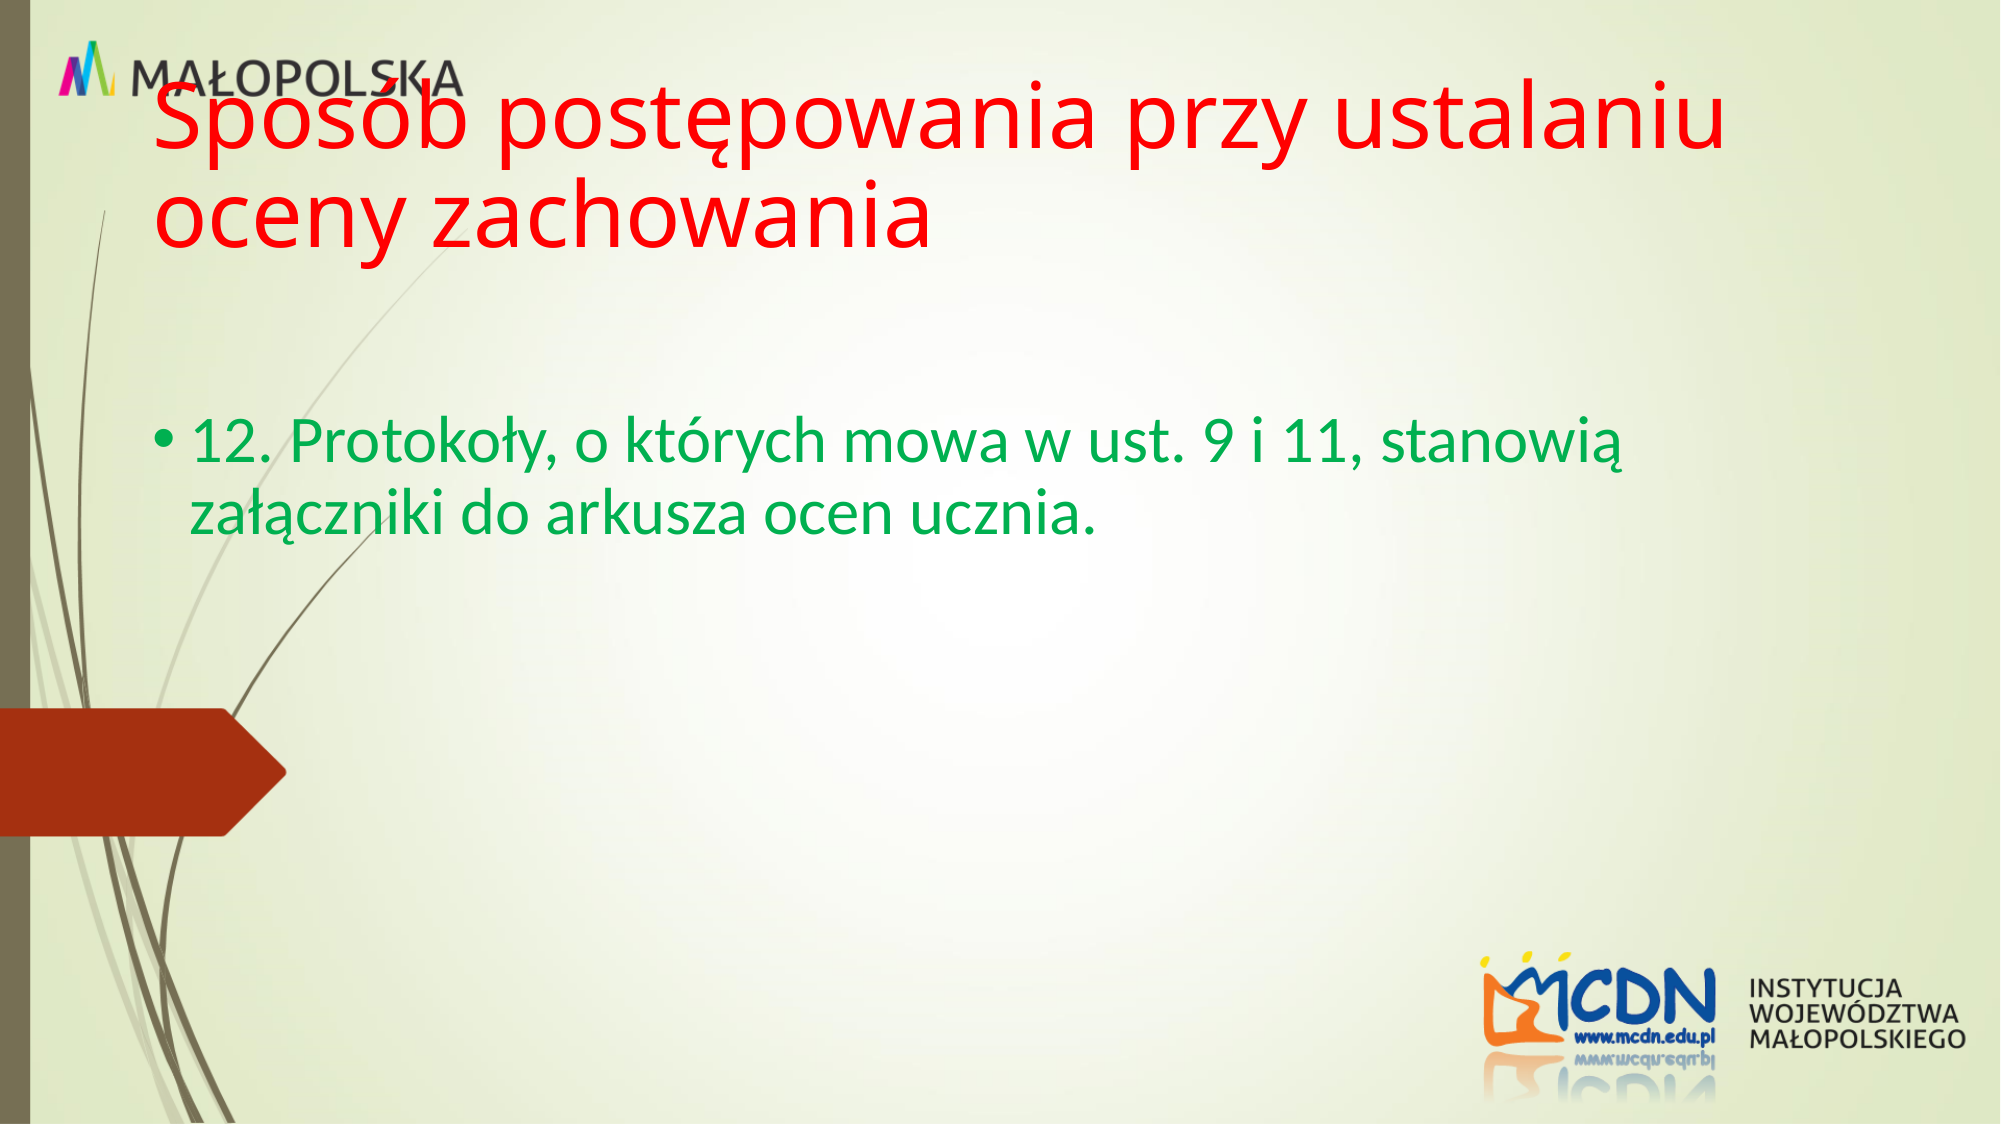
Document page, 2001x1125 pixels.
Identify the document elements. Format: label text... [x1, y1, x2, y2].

title Sposób postępowania przy ustalaniu oceny zachowania [137, 59, 1863, 278]
list 12. Protokoły, o których mowa w ust. 9 i 11, stanowią załączniki do arkusza ocen ucznia. [137, 397, 1863, 1014]
picture [0, 0, 2001, 1125]
